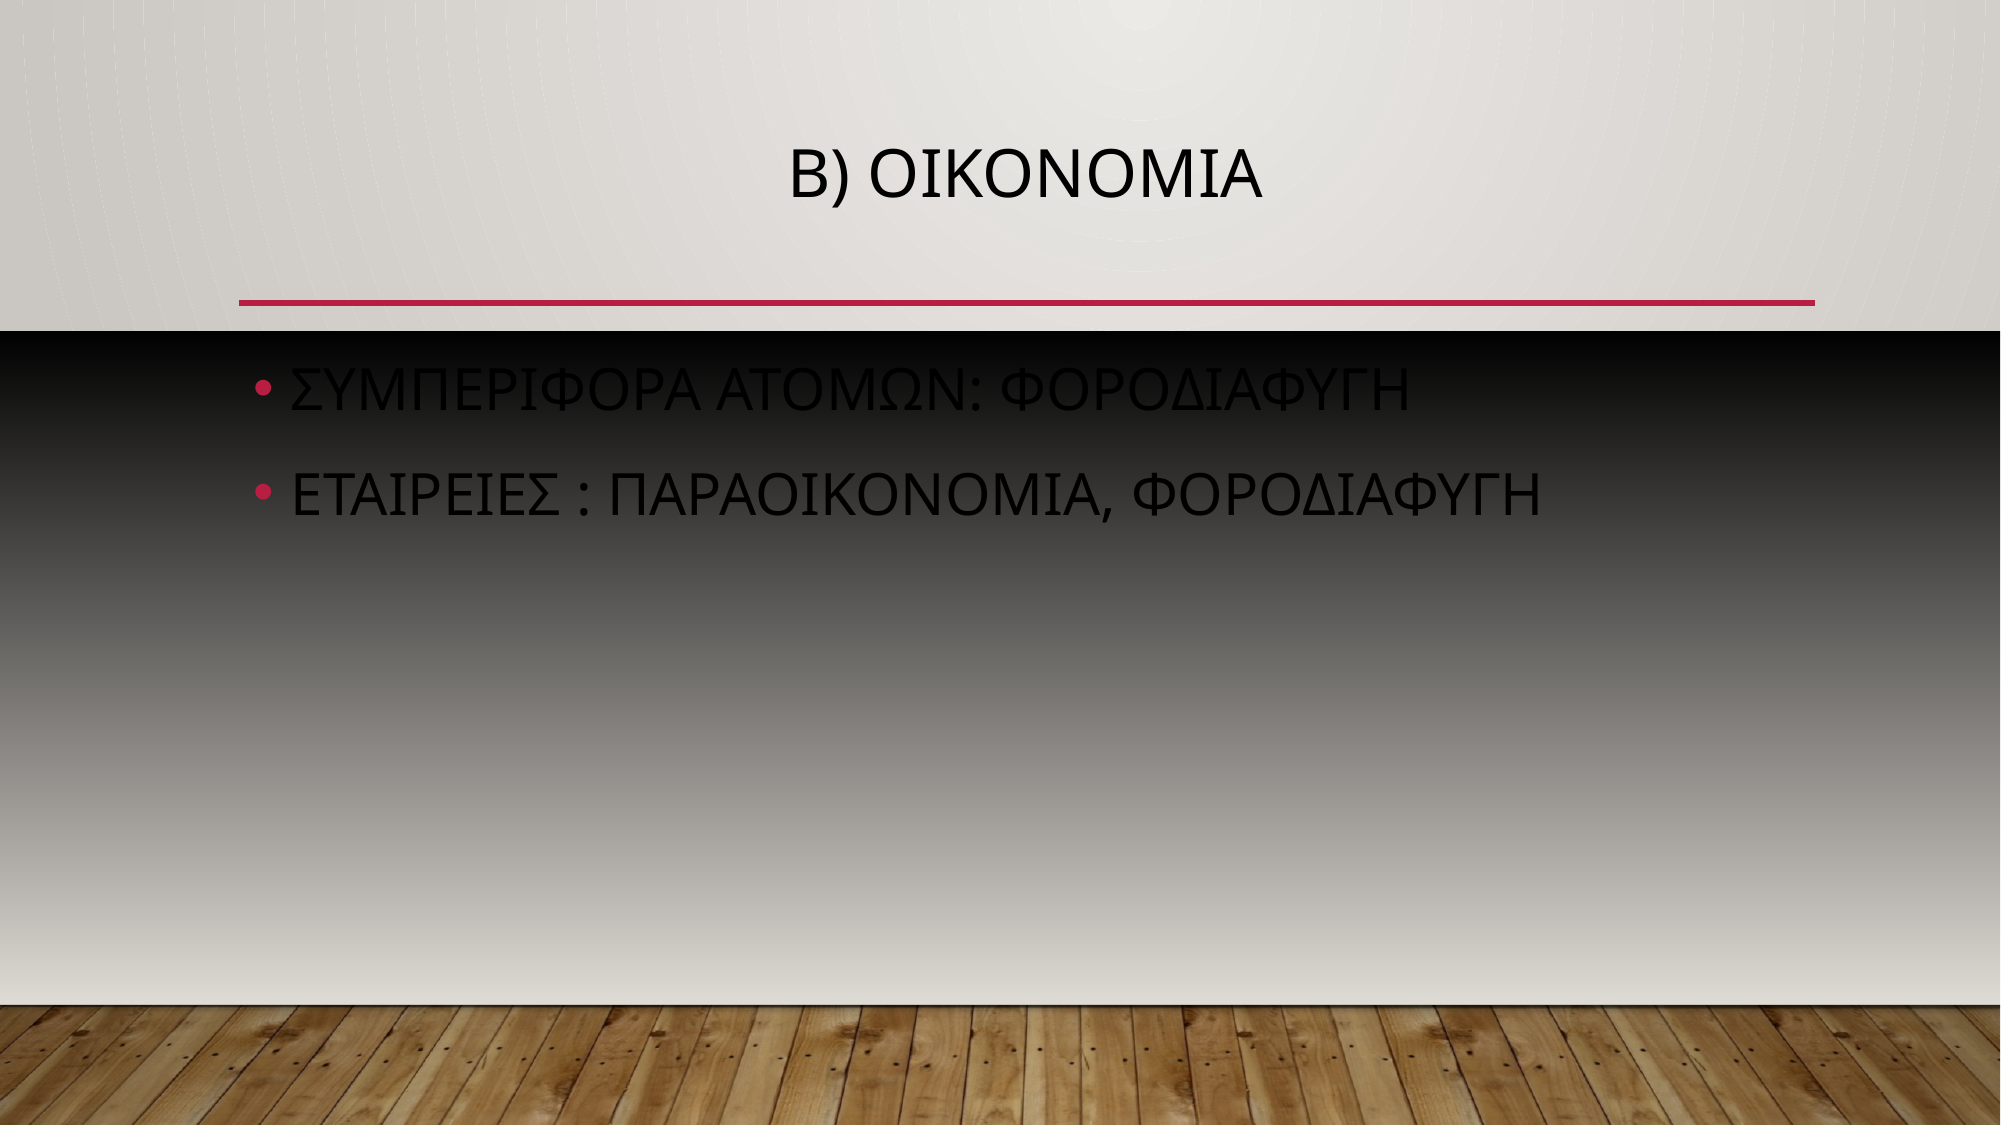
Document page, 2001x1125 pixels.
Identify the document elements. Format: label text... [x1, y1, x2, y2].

title Β) ΟΙΚΟΝΟΜΙΑ [238, 131, 1814, 305]
list ΣΥΜΠΕΡΙΦΟΡΑ ΑΤΟΜΩΝ: ΦΟΡΟΔΙΑΦΥΓΗ ΕΤΑΙΡΕΙΕΣ : ΠΑΡΑΟΙΚΟΝΟΜΙΑ, ΦΟΡΟΔΙΑΦΥΓΗ [238, 330, 1814, 897]
